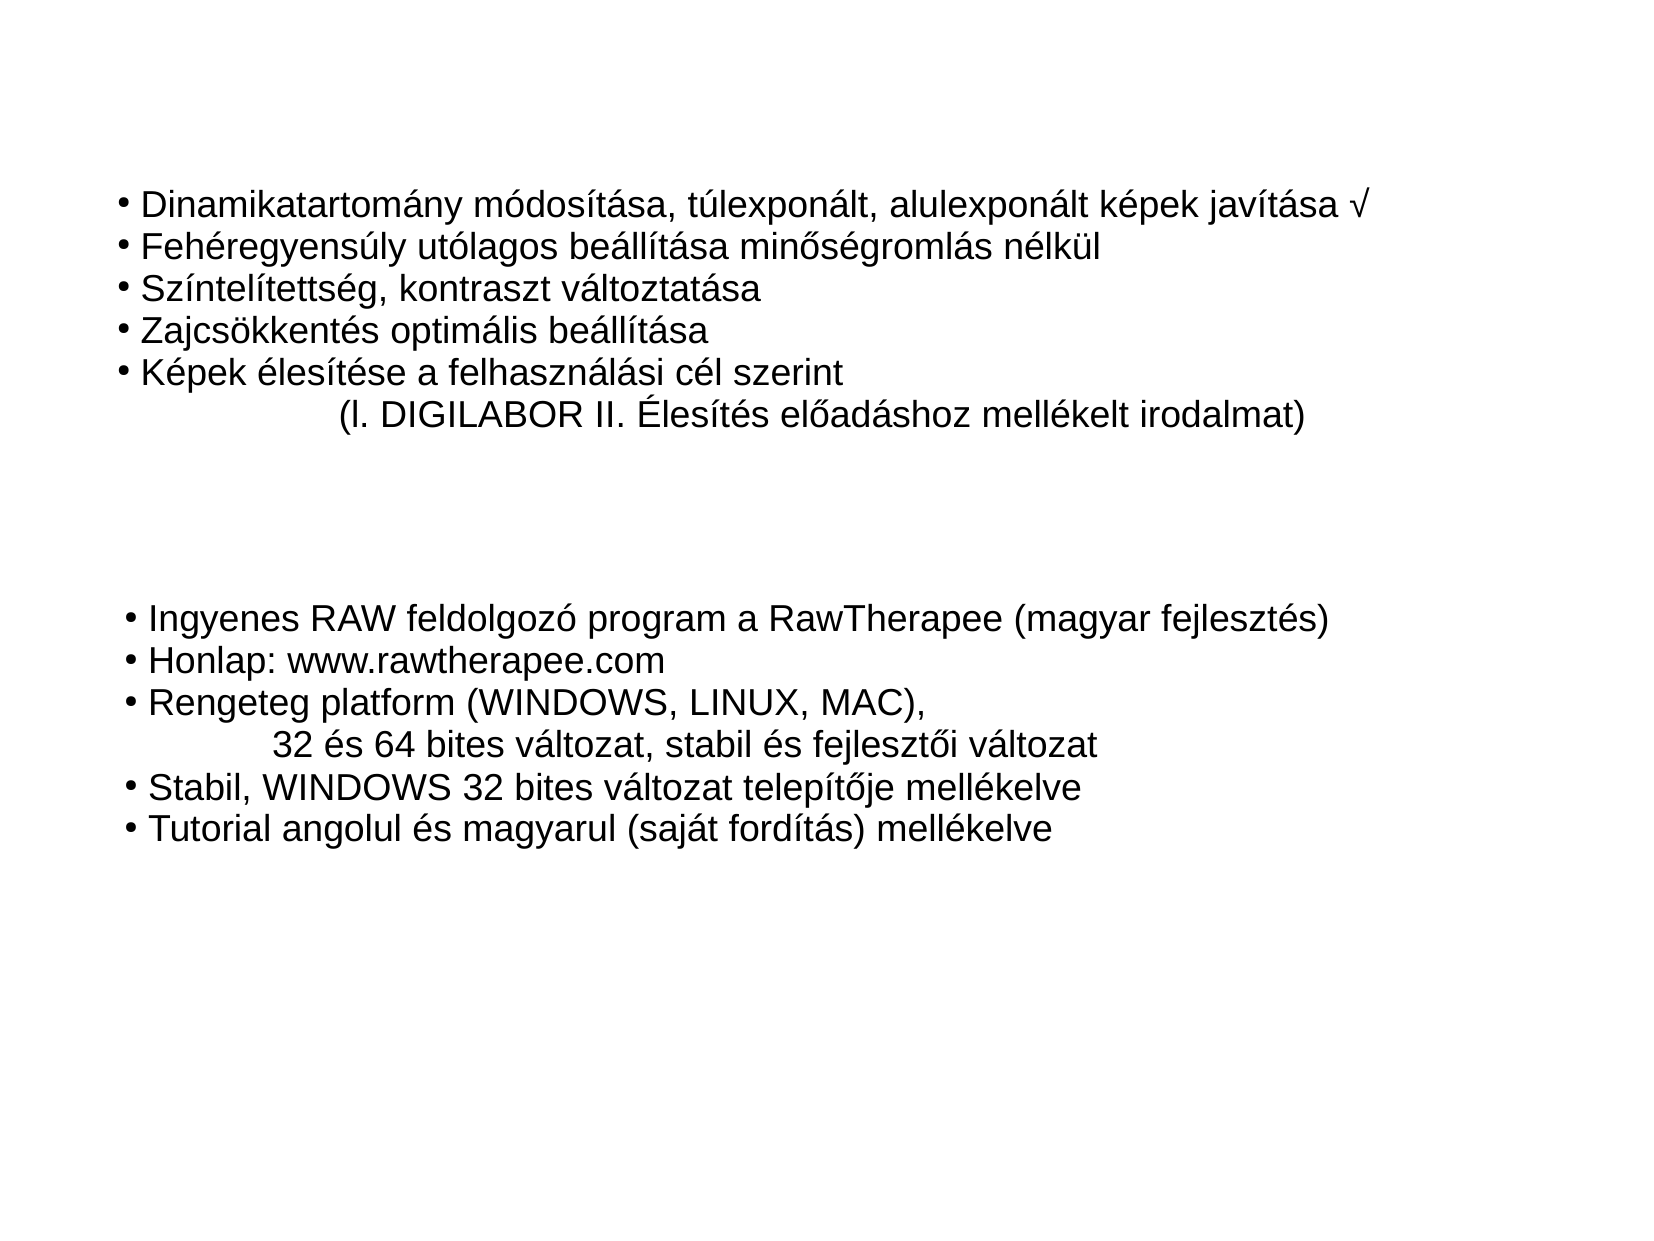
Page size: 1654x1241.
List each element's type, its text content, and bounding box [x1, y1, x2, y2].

text_box Ingyenes RAW feldolgozó program a RawTherapee (magyar fejlesztés) Honlap: www.rawtherapee.com Rengeteg platform (WINDOWS, LINUX, MAC), 32 és 64 bites változat, stabil és fejlesztői változat Stabil, WINDOWS 32 bites változat telepítője mellékelve Tutorial angolul és magyarul (saját fordítás) mellékelve [109, 590, 1344, 900]
text_box Dinamikatartomány módosítása, túlexponált, alulexponált képek javítása √ Fehéregyensúly utólagos beállítása minőségromlás nélkül Színtelítettség, kontraszt változtatása Zajcsökkentés optimális beállítása Képek élesítése a felhasználási cél szerint (l. DIGILABOR II. Élesítés előadáshoz mellékelt irodalmat) [102, 175, 1384, 443]
